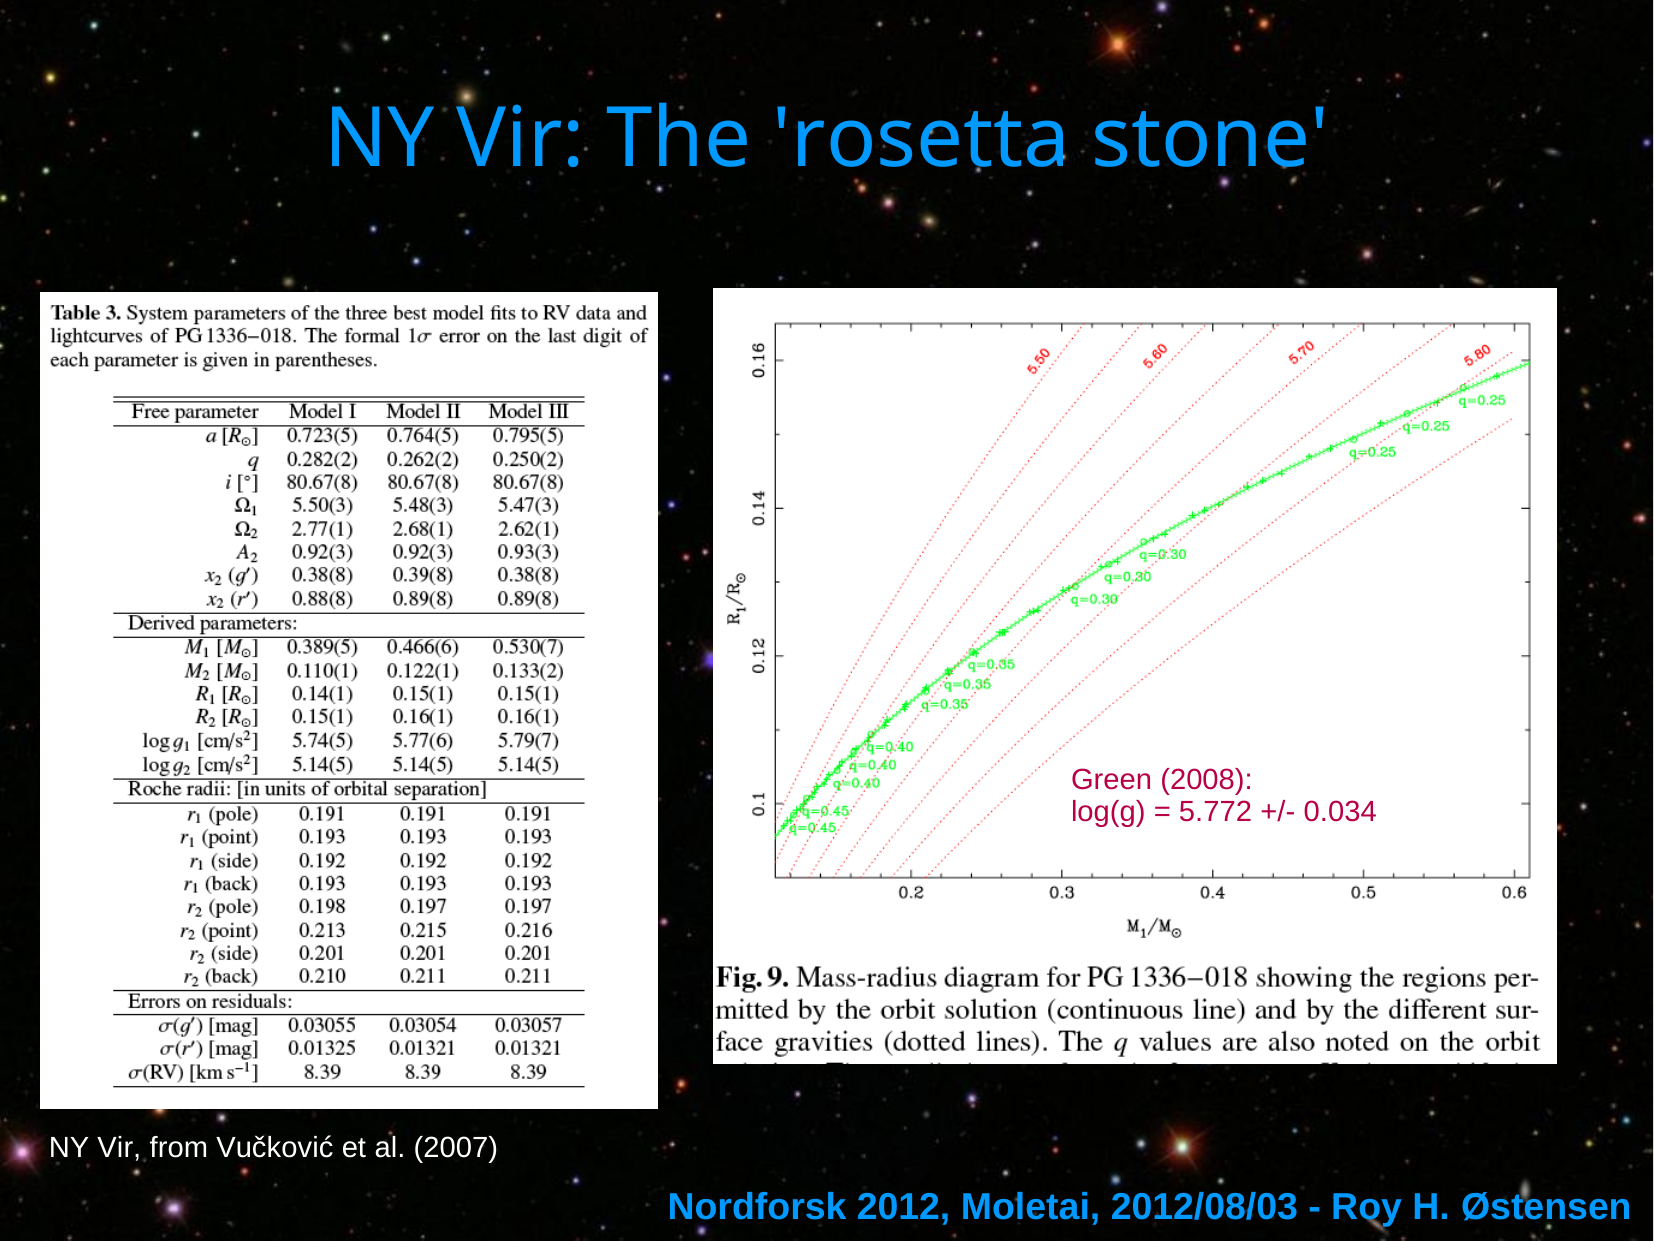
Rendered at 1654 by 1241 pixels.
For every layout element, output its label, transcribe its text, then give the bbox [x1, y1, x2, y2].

picture [0, 0, 1654, 1241]
text_box Green (2008): log(g) = 5.772 +/- 0.034 [1056, 755, 1563, 838]
title NY Vir: The 'rosetta stone' [121, 69, 1534, 199]
text_box NY Vir, from Vučković et al. (2007) [48, 1131, 761, 1177]
